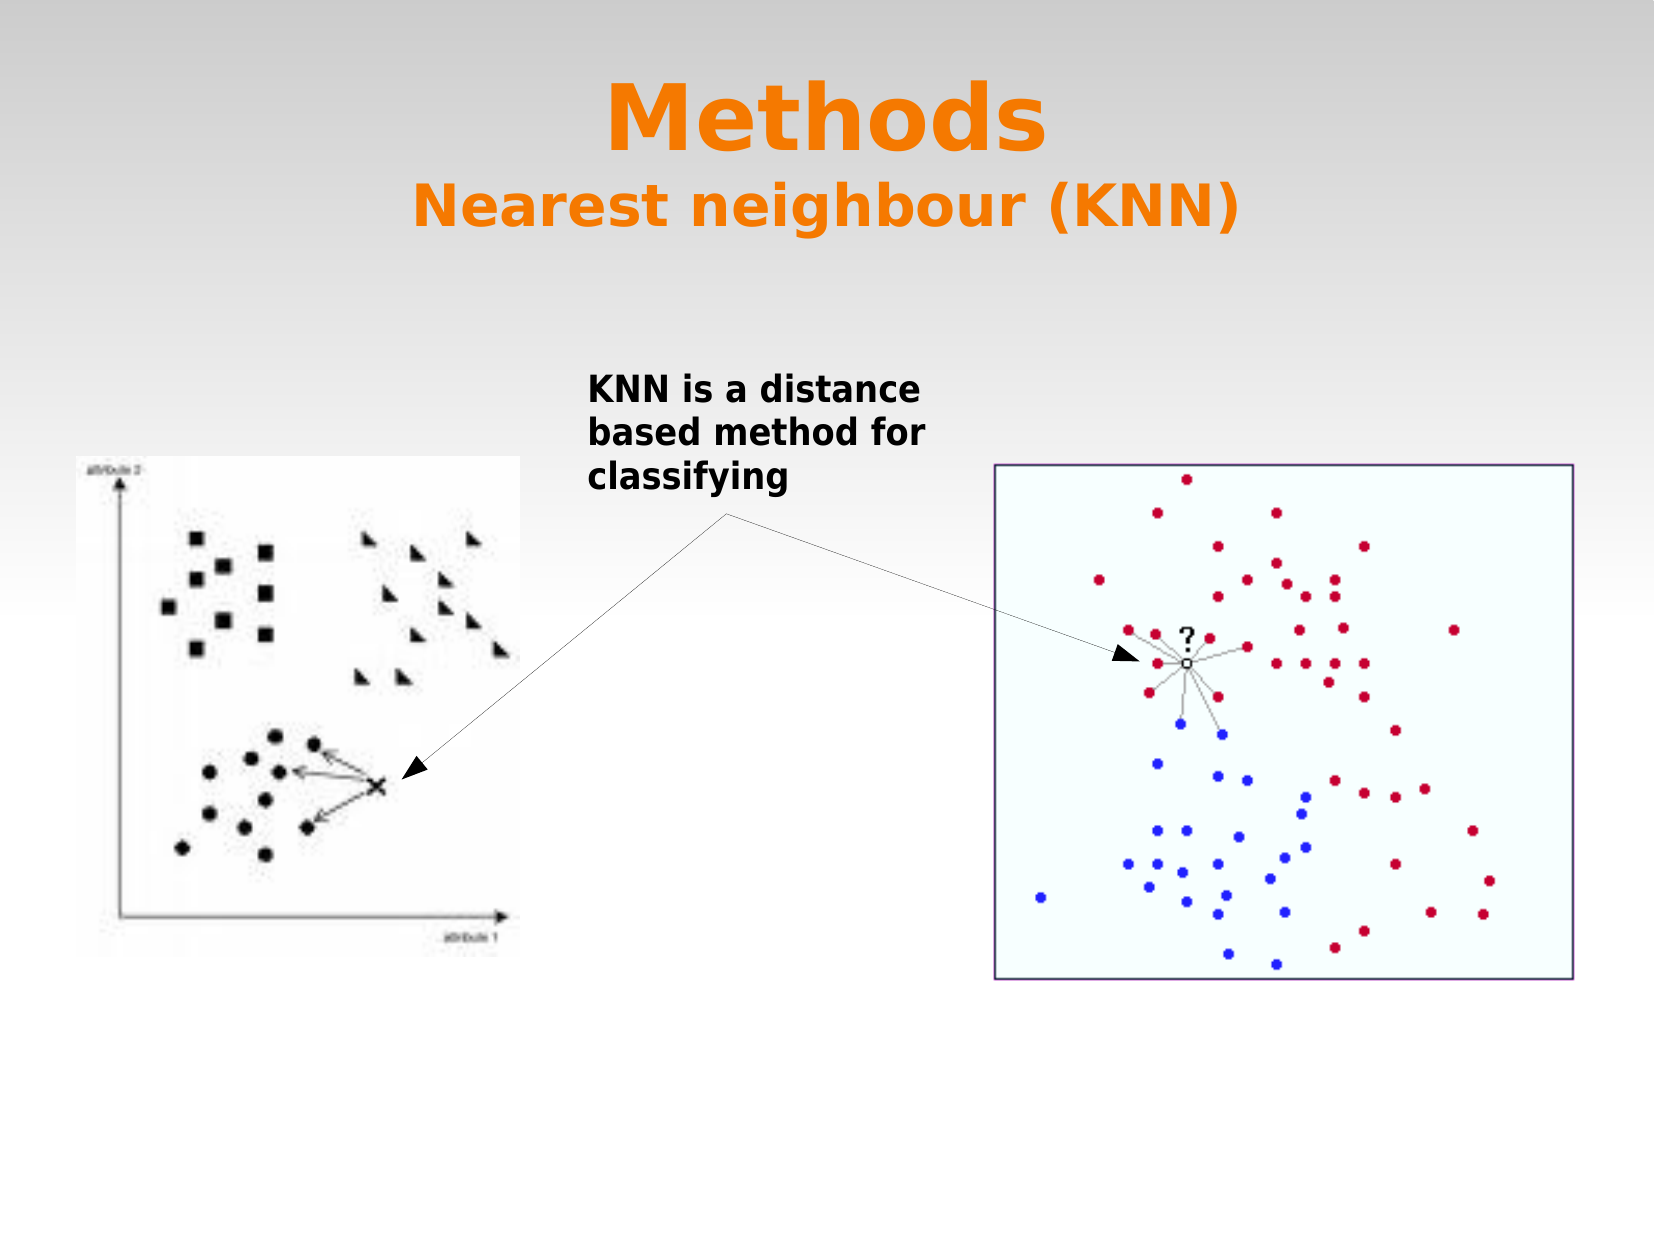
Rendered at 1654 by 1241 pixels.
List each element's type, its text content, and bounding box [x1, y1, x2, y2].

picture [76, 456, 520, 957]
text_box KNN is a distance based method for classifying [572, 360, 987, 506]
title Methods Nearest neighbour (KNN) [82, 49, 1571, 257]
picture [986, 454, 1583, 987]
